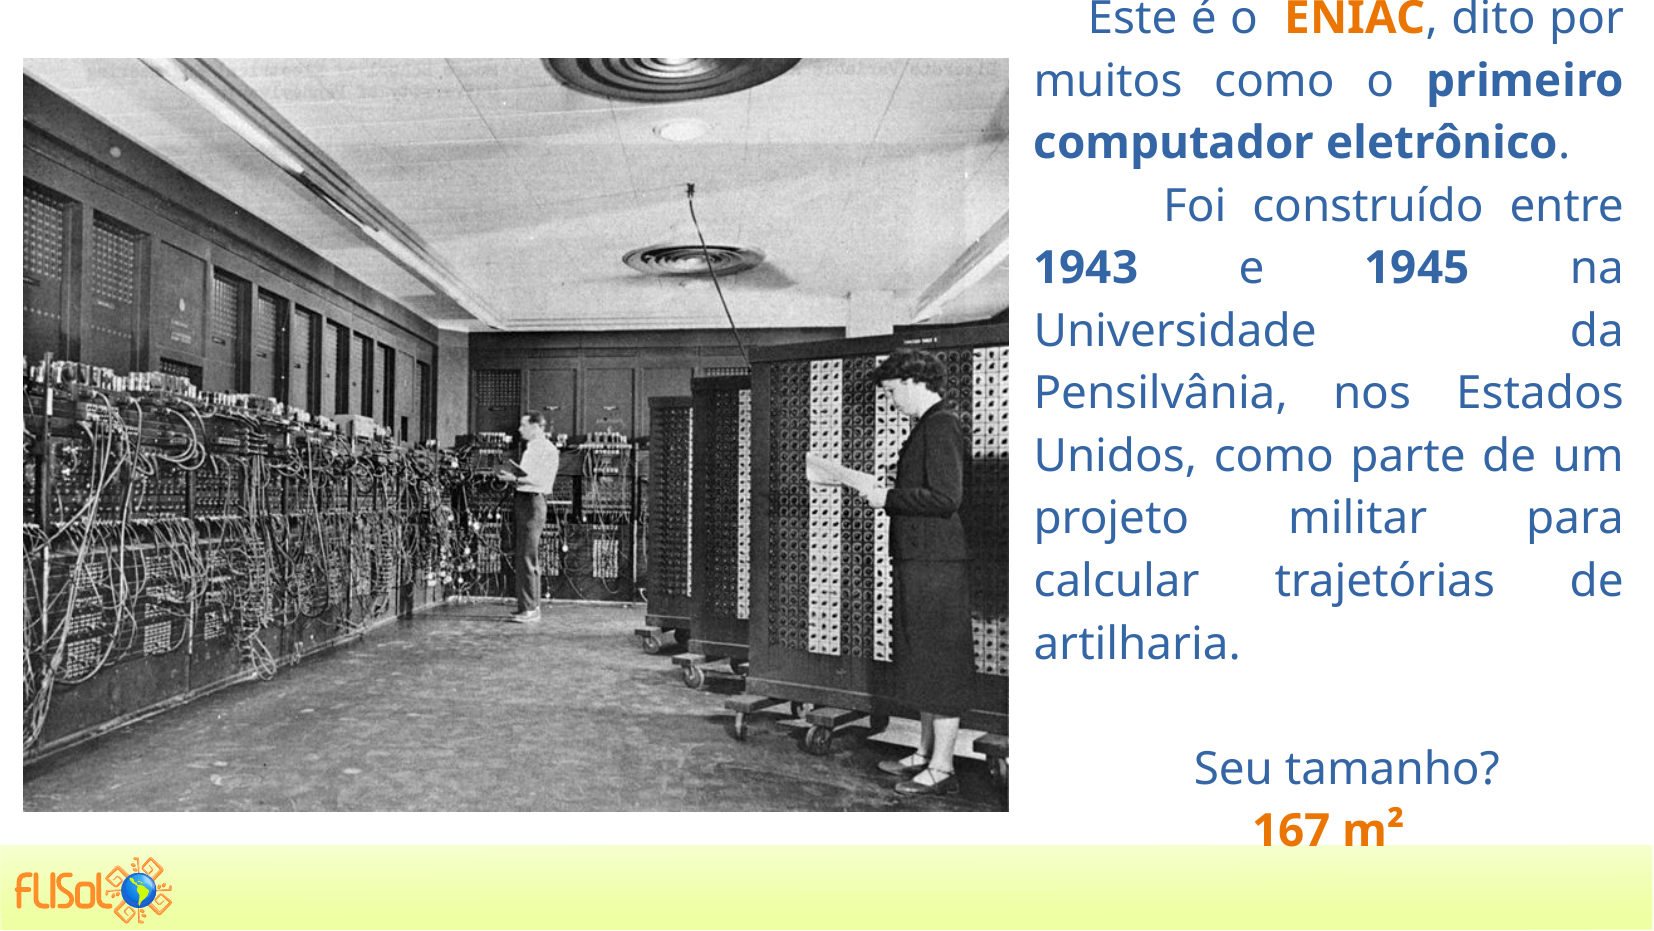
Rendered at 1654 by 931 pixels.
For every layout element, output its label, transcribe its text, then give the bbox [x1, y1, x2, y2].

text_box Este é o ENIAC, dito por muitos como o primeiro computador eletrônico. Foi construído entre 1943 e 1945 na Universidade da Pensilvânia, nos Estados Unidos, como parte de um projeto militar para calcular trajetórias de artilharia. Seu tamanho? 167 m² [1033, 29, 1625, 878]
picture [23, 58, 1009, 812]
text_box [0, 844, 1654, 931]
